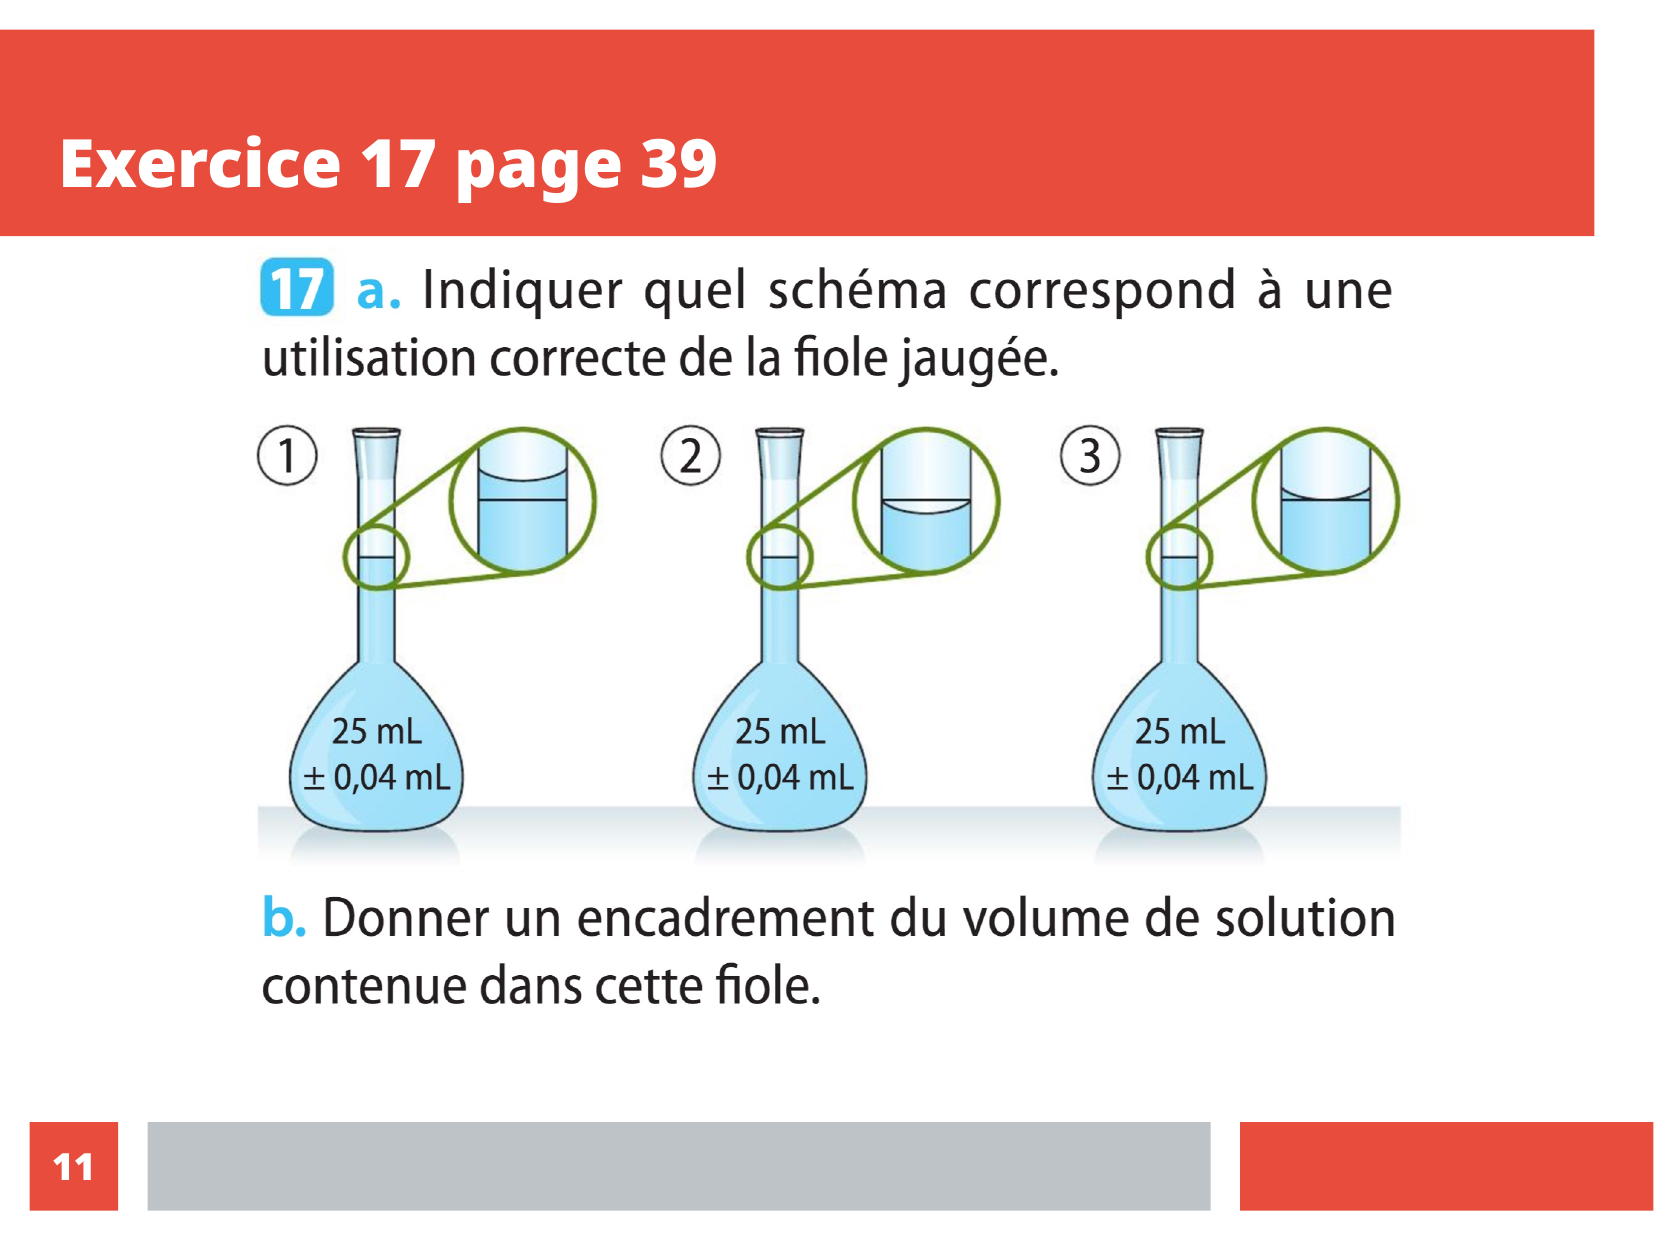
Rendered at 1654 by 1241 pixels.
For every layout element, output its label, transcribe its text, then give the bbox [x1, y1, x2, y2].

picture [227, 247, 1418, 1030]
title Exercice 17 page 39 [59, 59, 1595, 207]
